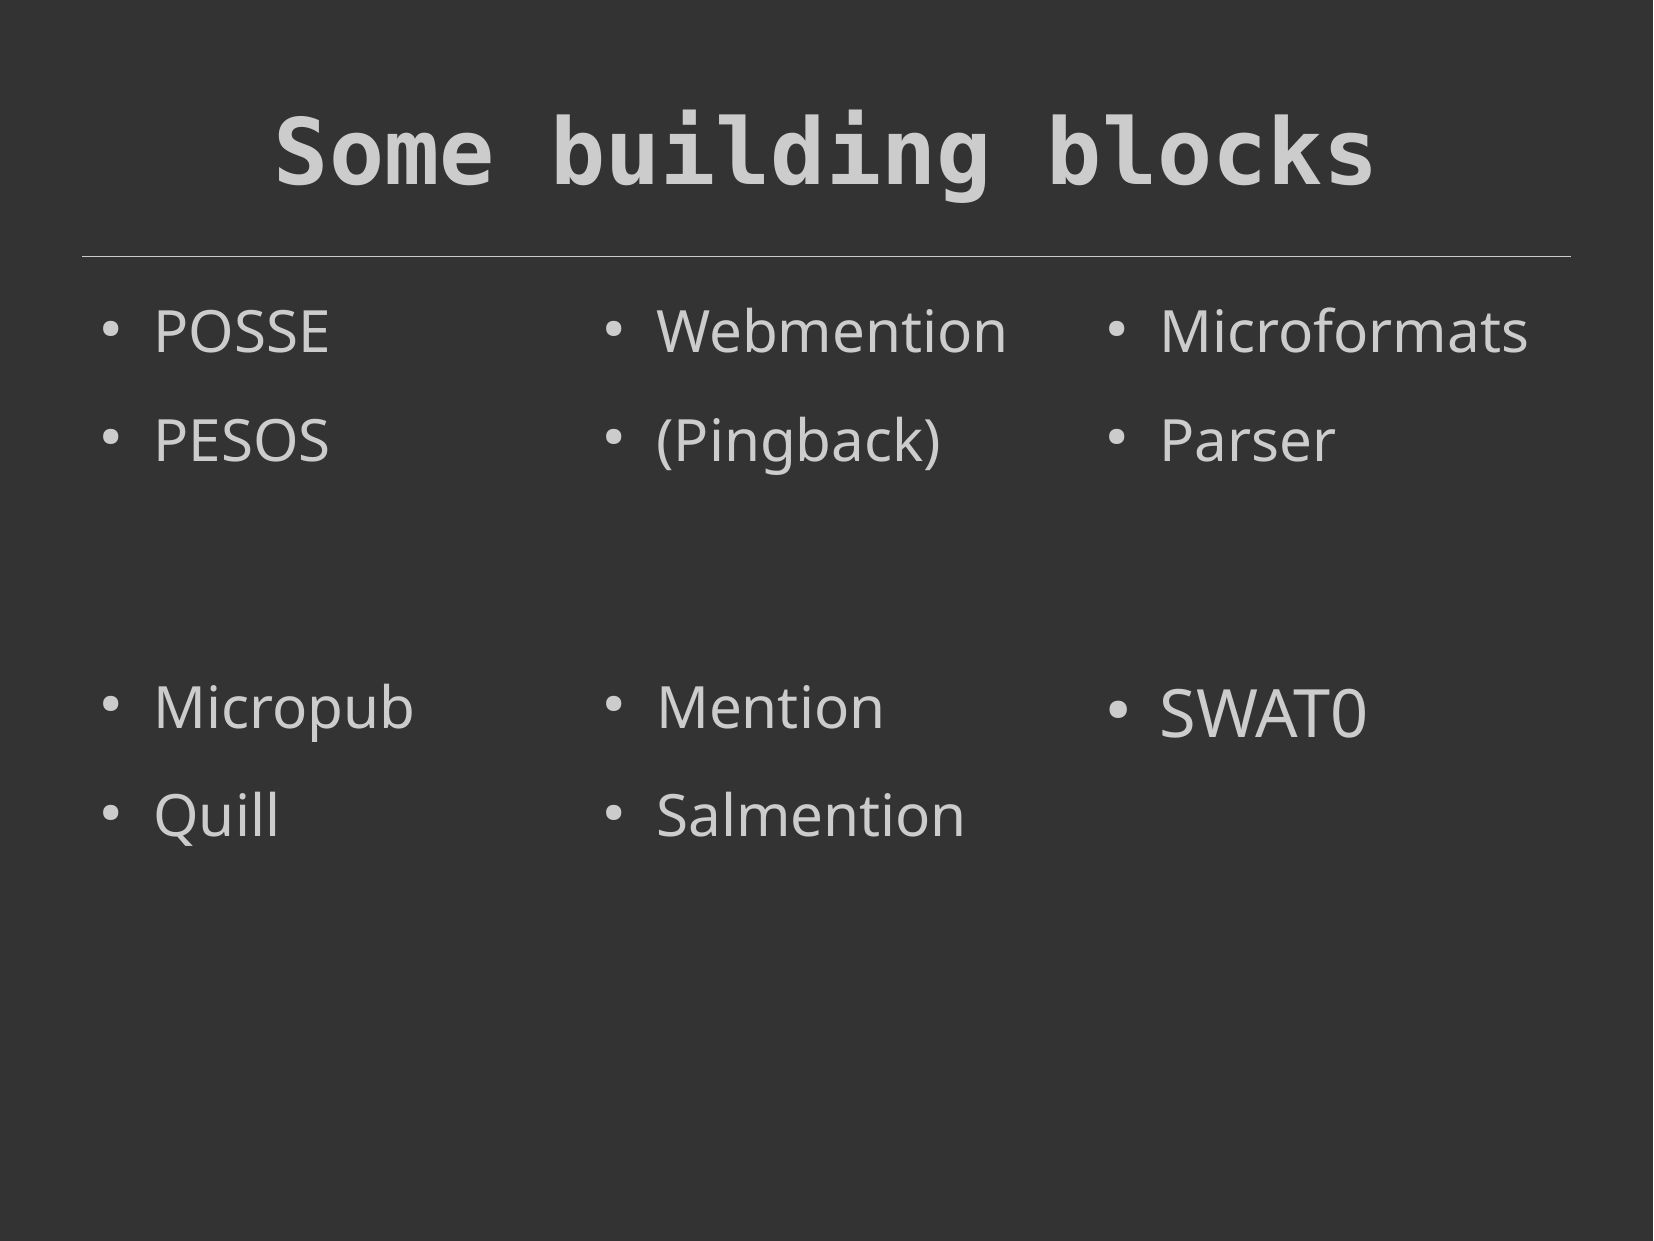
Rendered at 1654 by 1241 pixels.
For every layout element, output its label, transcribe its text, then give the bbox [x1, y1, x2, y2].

list Microformats Parser [1088, 290, 1568, 634]
list Mention Salmention [585, 665, 1065, 1010]
title Some building blocks [82, 49, 1571, 257]
list POSSE PESOS [82, 290, 562, 634]
list Webmention (Pingback) [585, 290, 1065, 634]
list SWAT0 [1088, 665, 1568, 1010]
list Micropub Quill [82, 665, 562, 1010]
